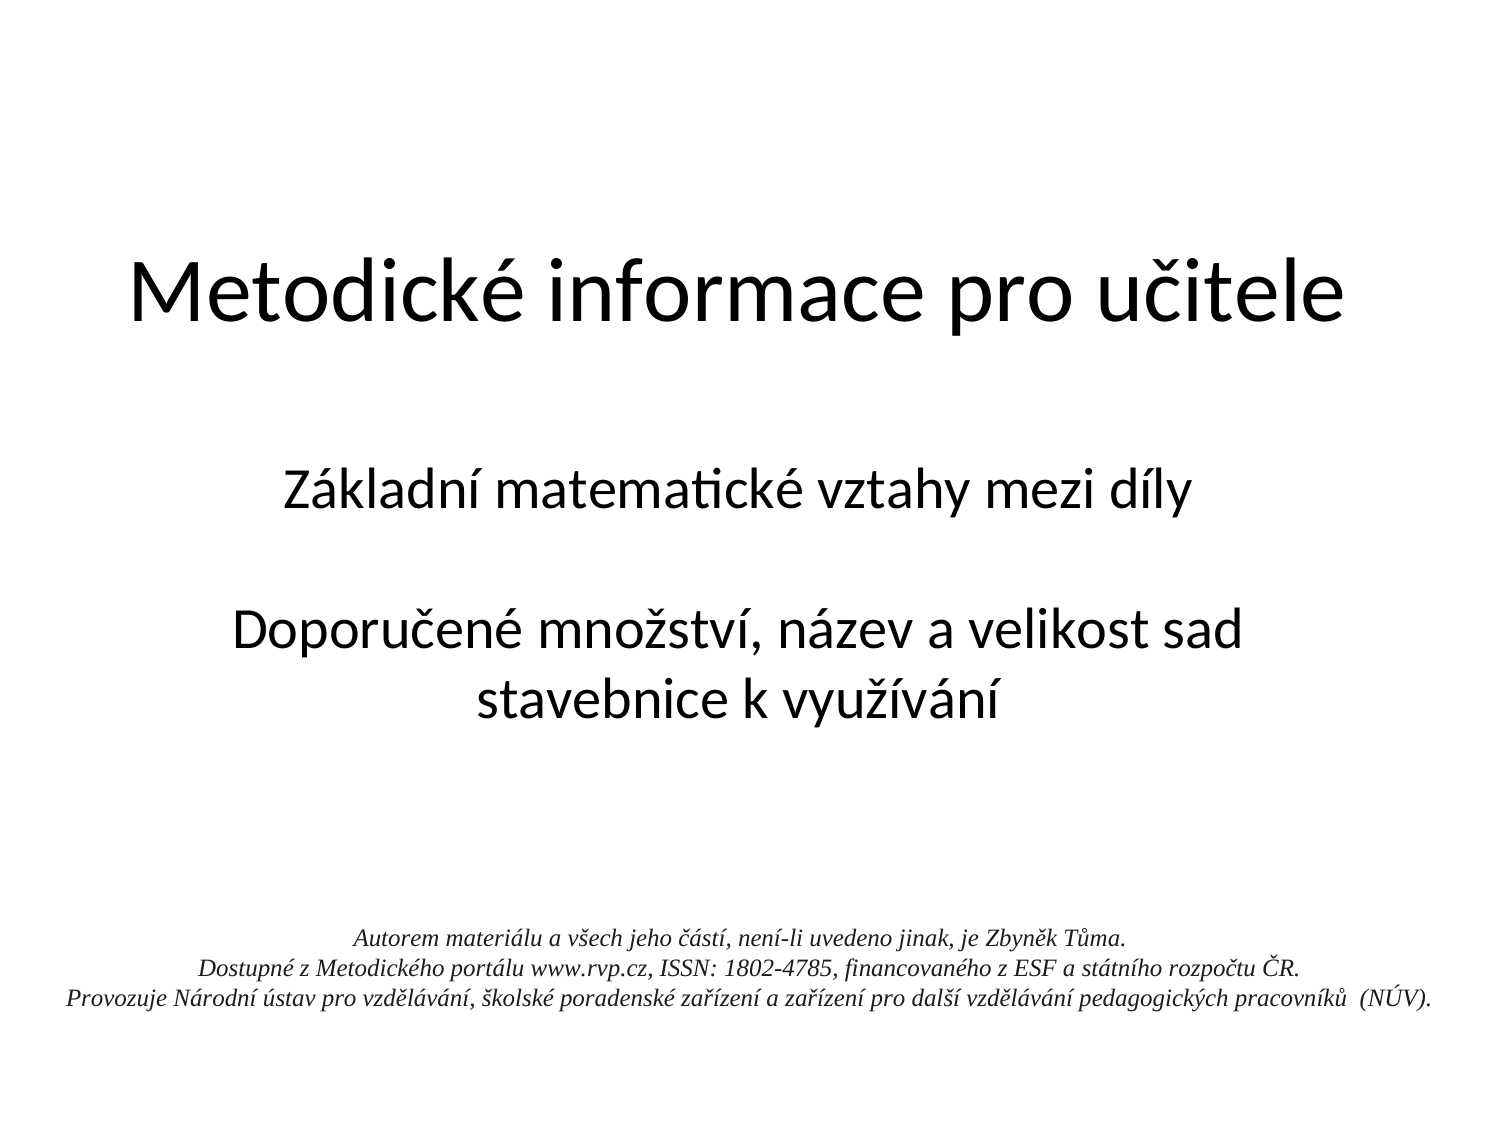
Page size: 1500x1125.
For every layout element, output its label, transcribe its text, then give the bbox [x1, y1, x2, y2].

text_box Autorem materiálu a všech jeho částí, není-li uvedeno jinak, je Zbyněk Tůma. Dostupné z Metodického portálu www.rvp.cz, ISSN: 1802-4785, financovaného z ESF a státního rozpočtu ČR. Provozuje Národní ústav pro vzdělávání, školské poradenské zařízení a zařízení pro další vzdělávání pedagogických pracovníků (NÚV). [0, 914, 1500, 1020]
title Metodické informace pro učitele Základní matematické vztahy mezi díly Doporučené množství, název a velikost sad stavebnice k využívání [100, 222, 1376, 808]
